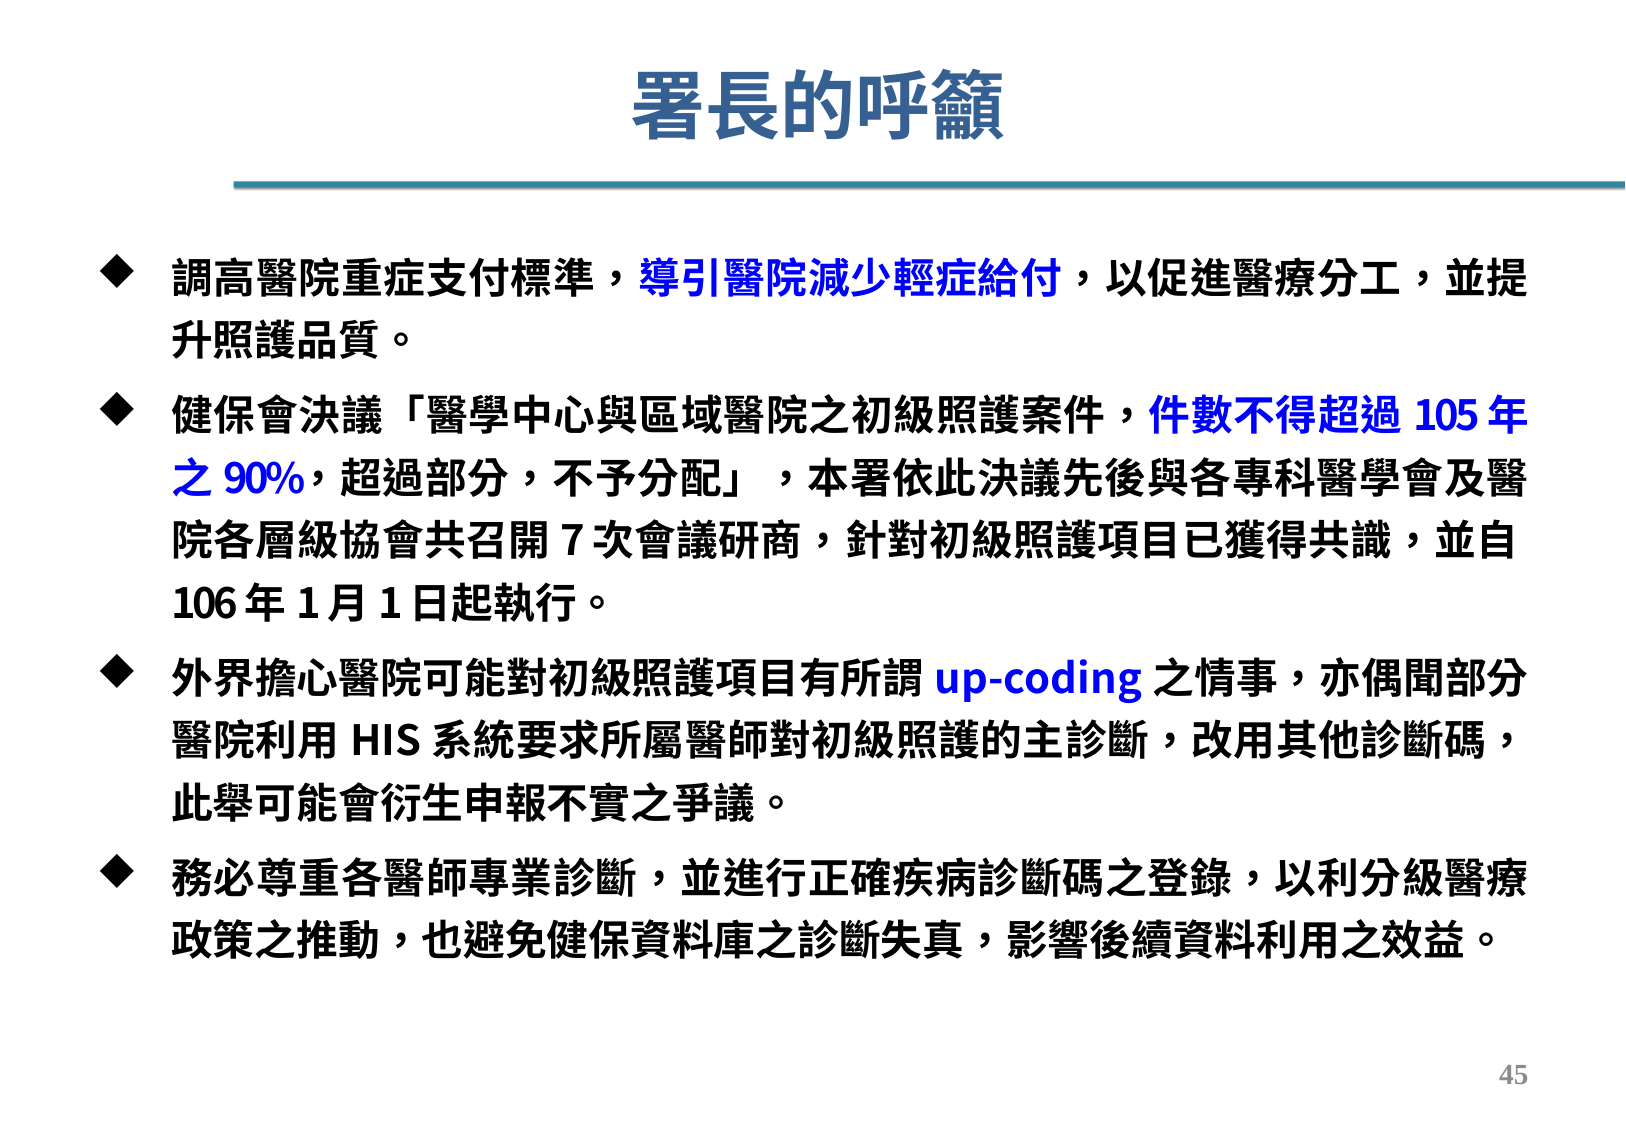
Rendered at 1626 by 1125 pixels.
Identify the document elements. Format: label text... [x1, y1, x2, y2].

slide_number <編號> [1164, 1042, 1544, 1103]
list 調高醫院重症支付標準，導引醫院減少輕症給付，以促進醫療分工，並提升照護品質。 健保會決議「醫學中心與區域醫院之初級照護案件，件數不得超過105年之90%，超過部分，不予分配」，本署依此決議先後與各專科醫學會及醫院各層級協會共召開7次會議研商，針對初級照護項目已獲得共識，並自106年1月1日起執行。 外界擔心醫院可能對初級照護項目有所謂up-coding之情事，亦偶聞部分醫院利用HIS系統要求所屬醫師對初級照護的主診斷，改用其他診斷碼，此舉可能會衍生申報不實之爭議。 務必尊重各醫師專業診斷，並進行正確疾病診斷碼之登錄，以利分級醫療政策之推動，也避免健保資料庫之診斷失真，影響後續資料利用之效益。 [81, 231, 1544, 1005]
title 署長的呼籲 [80, 27, 1557, 179]
